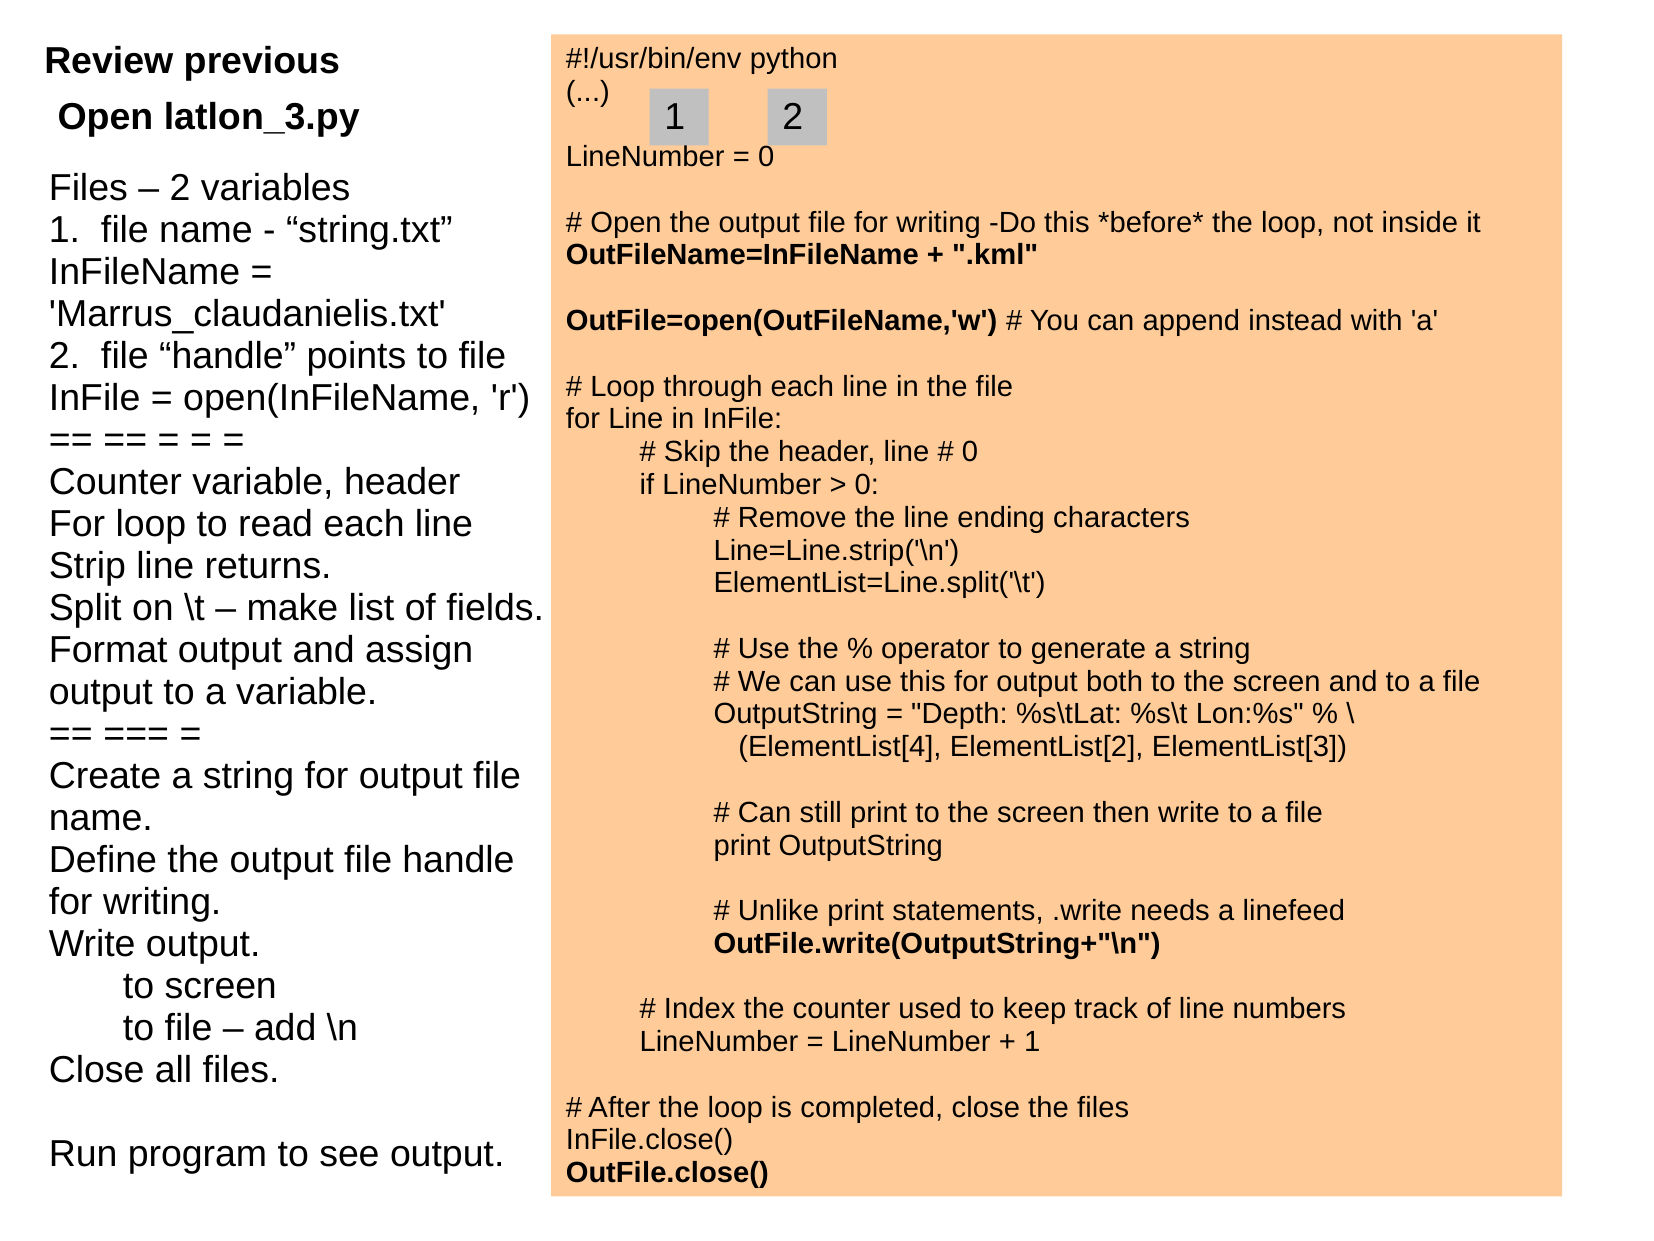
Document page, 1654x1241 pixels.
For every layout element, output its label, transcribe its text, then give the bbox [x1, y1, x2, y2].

text_box Files – 2 variables 1. file name - “string.txt” InFileName = 'Marrus_claudanielis.txt' 2. file “handle” points to file InFile = open(InFileName, 'r') == == = = = Counter variable, header For loop to read each line Strip line returns. Split on \t – make list of fields. Format output and assign output to a variable. == === = Create a string for output file name. Define the output file handle for writing. Write output. to screen to file – add \n Close all files. Run program to see output. [34, 159, 562, 1182]
text_box Review previous [29, 31, 502, 89]
text_box 2 [767, 88, 827, 146]
text_box #!/usr/bin/env python (...) LineNumber = 0 # Open the output file for writing -Do this *before* the loop, not inside it OutFileName=InFileName + ".kml" OutFile=open(OutFileName,'w') # You can append instead with 'a' # Loop through each line in the file for Line in InFile: # Skip the header, line # 0 if LineNumber > 0: # Remove the line ending characters Line=Line.strip('\n') ElementList=Line.split('\t') # Use the % operator to generate a string # We can use this for output both to the screen and to a file OutputString = "Depth: %s\tLat: %s\t Lon:%s" % \ (ElementList[4], ElementList[2], ElementList[3]) # Can still print to the screen then write to a file print OutputString # Unlike print statements, .write needs a linefeed OutFile.write(OutputString+"\n") # Index the counter used to keep track of line numbers LineNumber = LineNumber + 1 # After the loop is completed, close the files InFile.close() OutFile.close() [551, 34, 1563, 1197]
text_box Open latlon_3.py [29, 88, 411, 150]
text_box 1 [649, 88, 709, 146]
